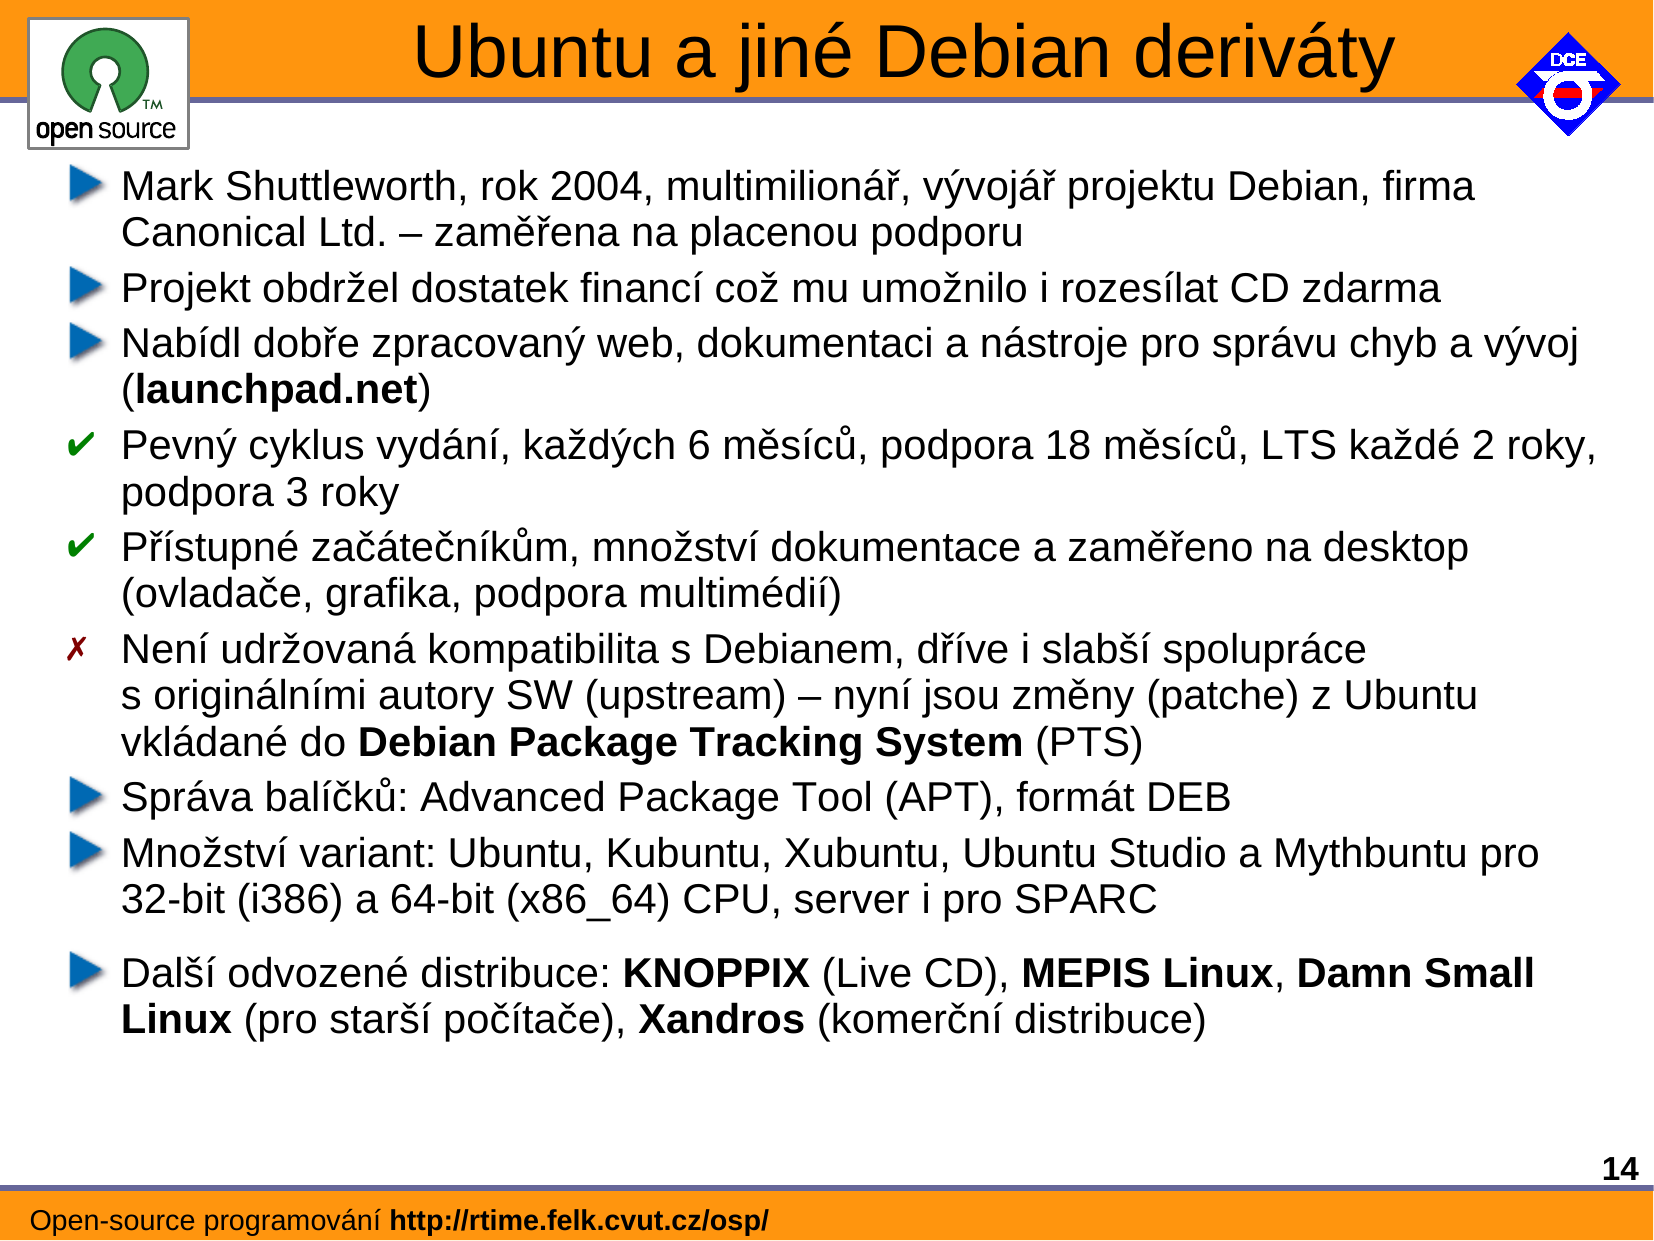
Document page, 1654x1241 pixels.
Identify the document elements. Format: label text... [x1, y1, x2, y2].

list Mark Shuttleworth, rok 2004, multimilionář, vývojář projektu Debian, firma Canonical Ltd. – zaměřena na placenou podporu Projekt obdržel dostatek financí což mu umožnilo i rozesílat CD zdarma Nabídl dobře zpracovaný web, dokumentaci a nástroje pro správu chyb a vývoj (launchpad.net) Pevný cyklus vydání, každých 6 měsíců, podpora 18 měsíců, LTS každé 2 roky, podpora 3 roky Přístupné začátečníkům, množství dokumentace a zaměřeno na desktop (ovladače, grafika, podpora multimédií) Není udržovaná kompatibilita s Debianem, dříve i slabší spolupráce s originálními autory SW (upstream) – nyní jsou změny (patche) z Ubuntu vkládané do Debian Package Tracking System (PTS) Správa balíčků: Advanced Package Tool (APT), formát DEB Množství variant: Ubuntu, Kubuntu, Xubuntu, Ubuntu Studio a Mythbuntu pro 32-bit (i386) a 64-bit (x86_64) CPU, server i pro SPARC Další odvozené distribuce: KNOPPIX (Live CD), MEPIS Linux, Damn Small Linux (pro starší počítače), Xandros (komerční distribuce) [49, 162, 1613, 1145]
title Ubuntu a jiné Debian deriváty [178, 4, 1631, 98]
